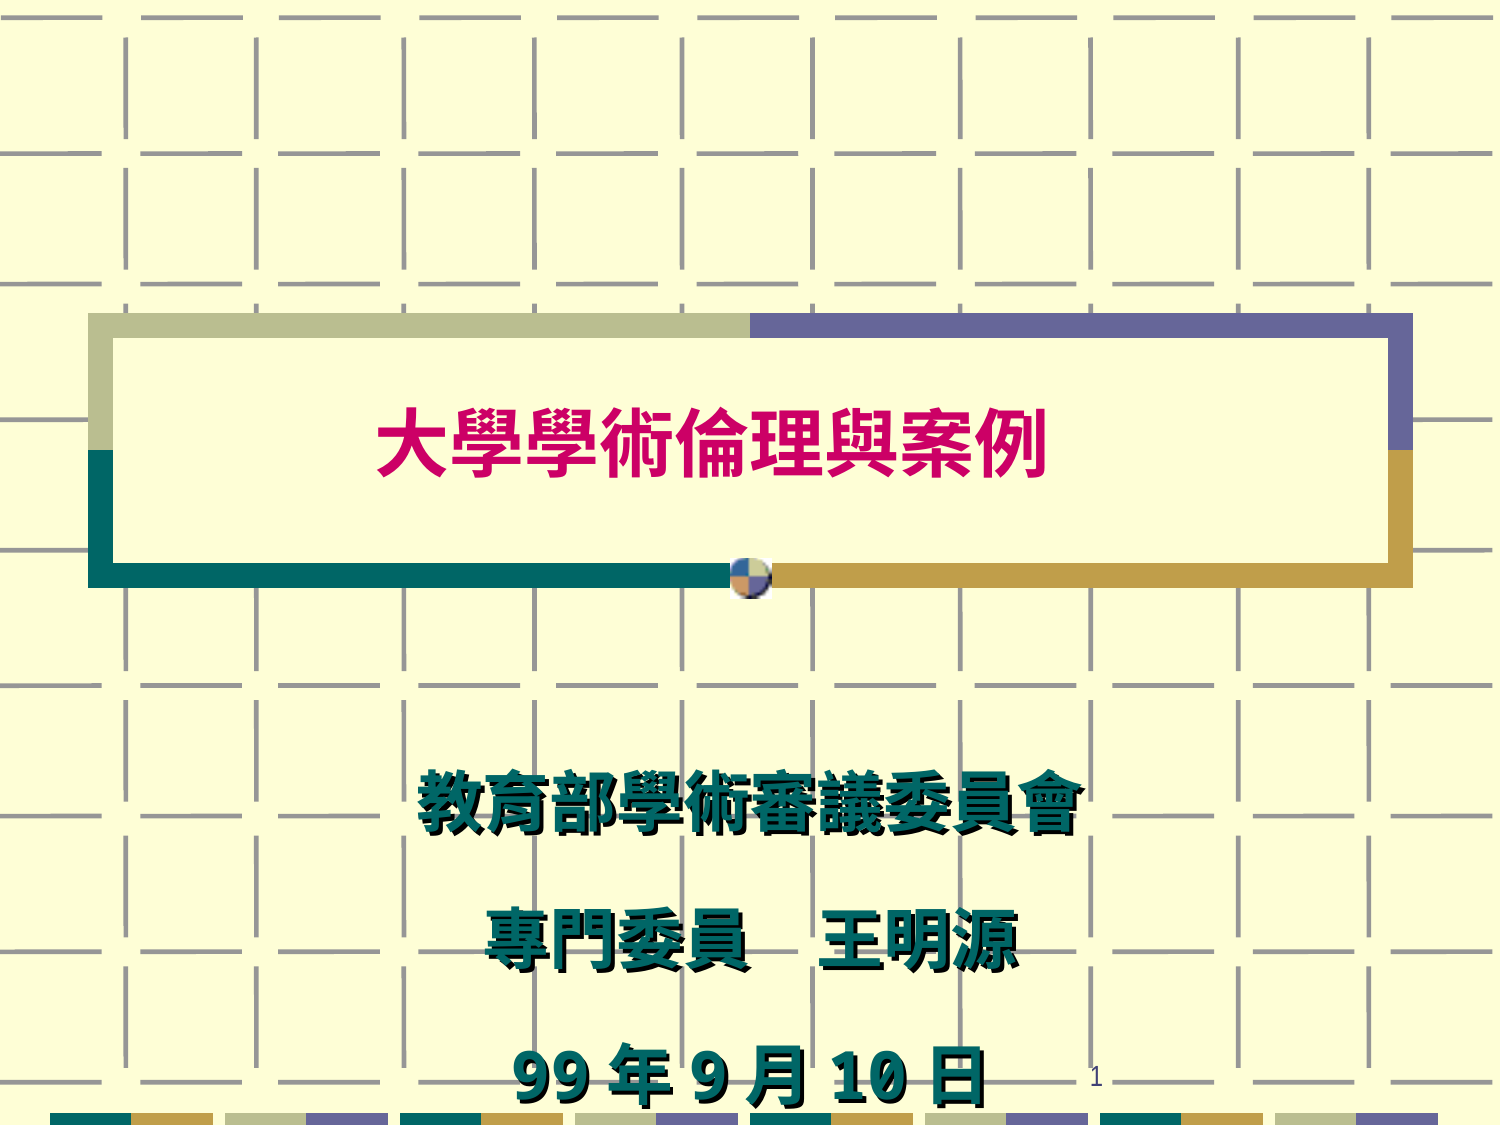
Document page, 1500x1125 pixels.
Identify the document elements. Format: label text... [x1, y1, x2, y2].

title 大學學術倫理與案例 [41, 42, 1404, 627]
text_box [1074, 1025, 1388, 1101]
subtitle 教育部學術審議委員會 專門委員 王明源 99年9月10日 [225, 712, 1276, 925]
